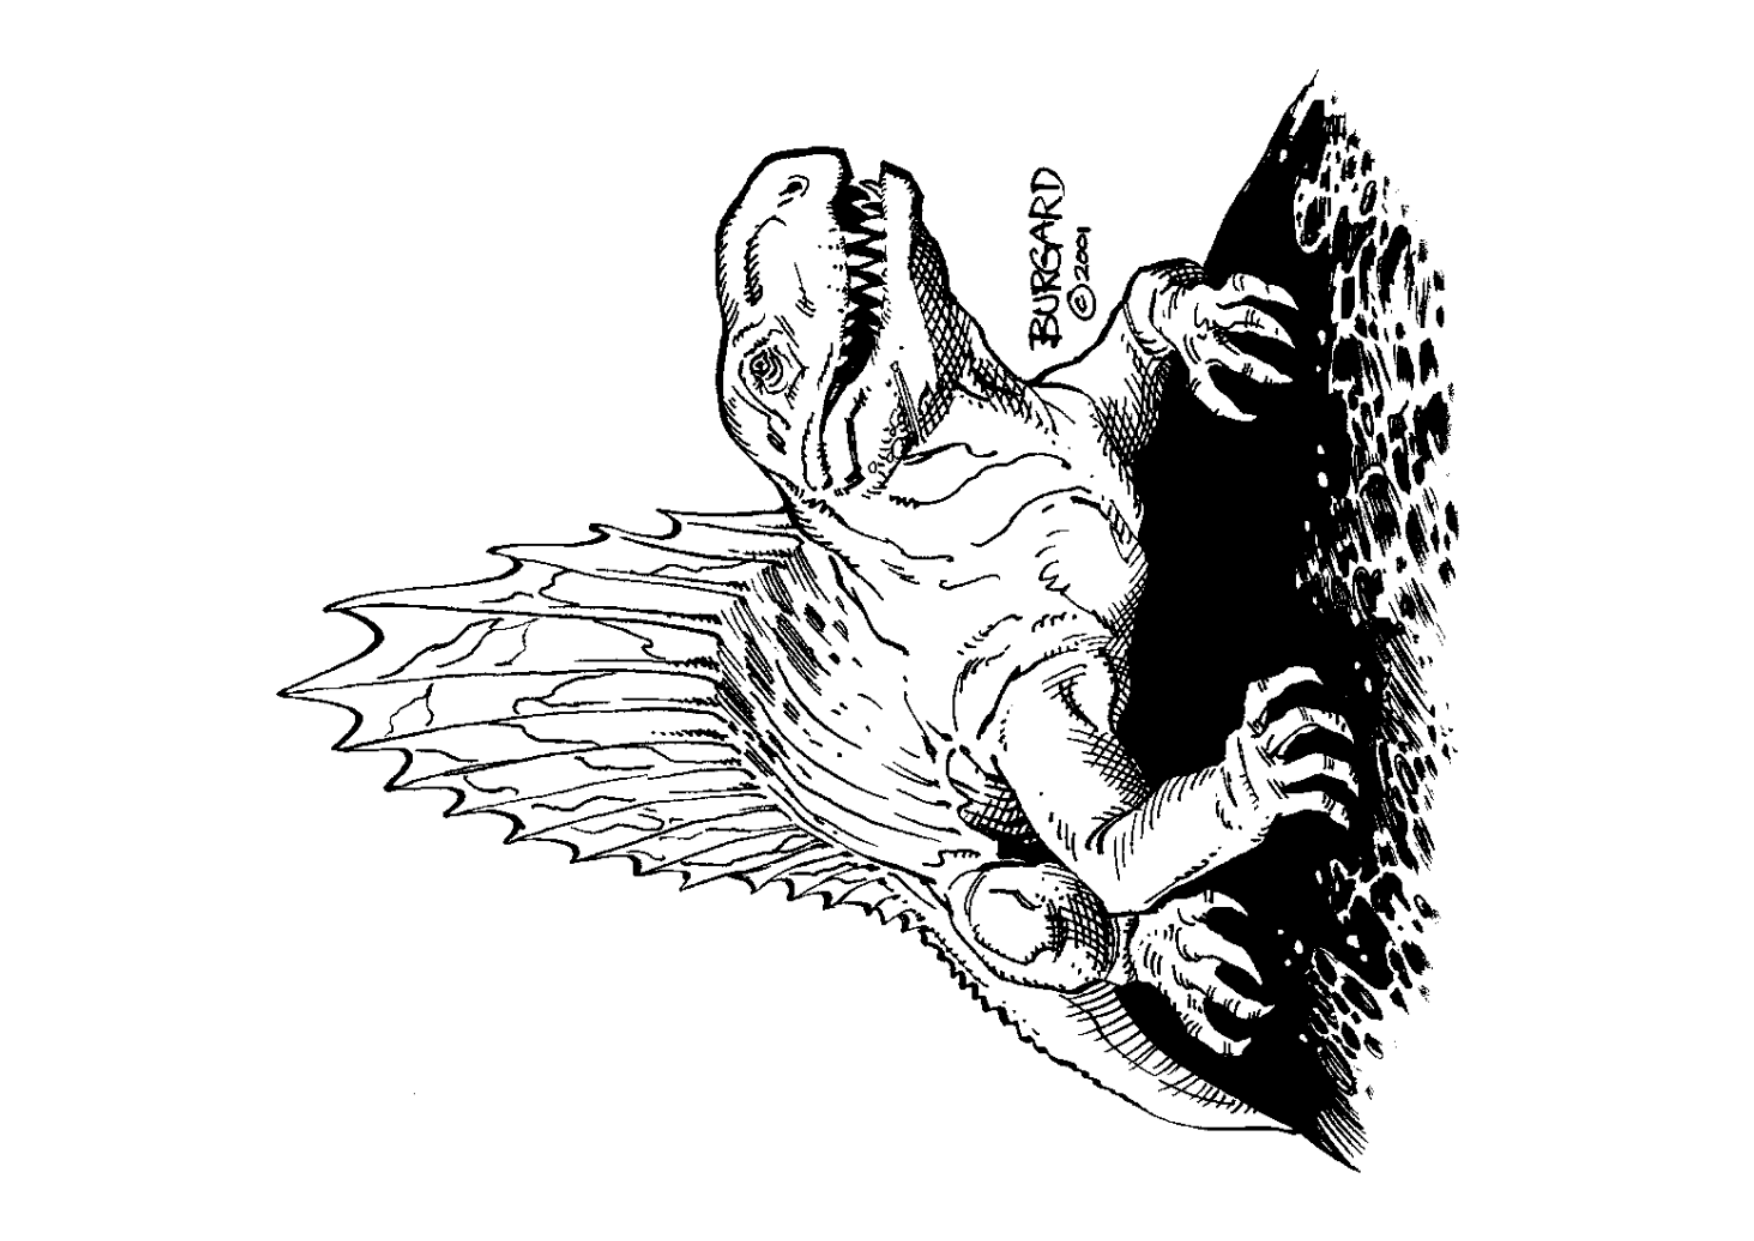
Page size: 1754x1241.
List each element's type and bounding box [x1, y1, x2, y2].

picture [271, 62, 1483, 1178]
